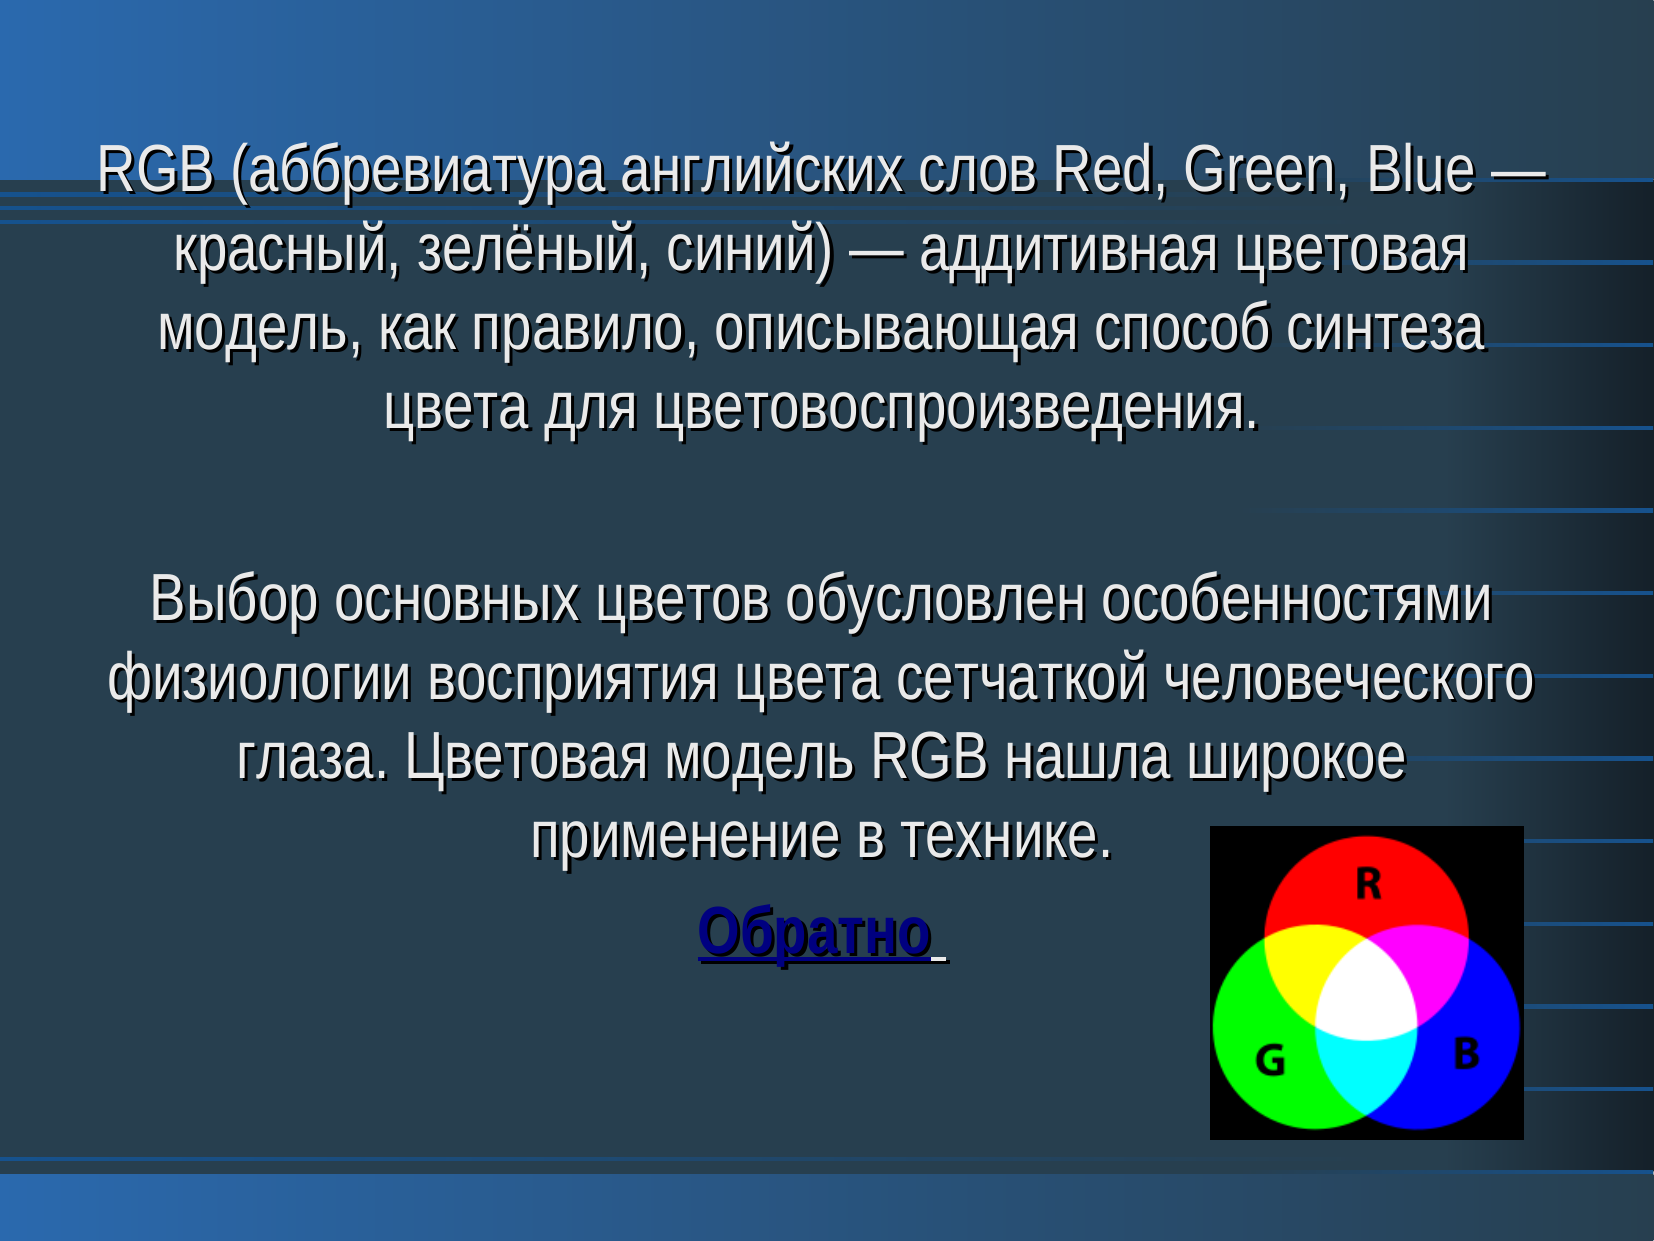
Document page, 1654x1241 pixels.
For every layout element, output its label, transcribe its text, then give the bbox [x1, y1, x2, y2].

subtitle RGB (аббревиатура английских слов Red, Green, Blue — красный, зелёный, синий) — аддитивная цветовая модель, как правило, описывающая способ синтеза цвета для цветовоспроизведения. Выбор основных цветов обусловлен особенностями физиологии восприятия цвета сетчаткой человеческого глаза. Цветовая модель RGB нашла широкое применение в технике. Обратно [91, 34, 1553, 1060]
picture [1210, 826, 1524, 1140]
